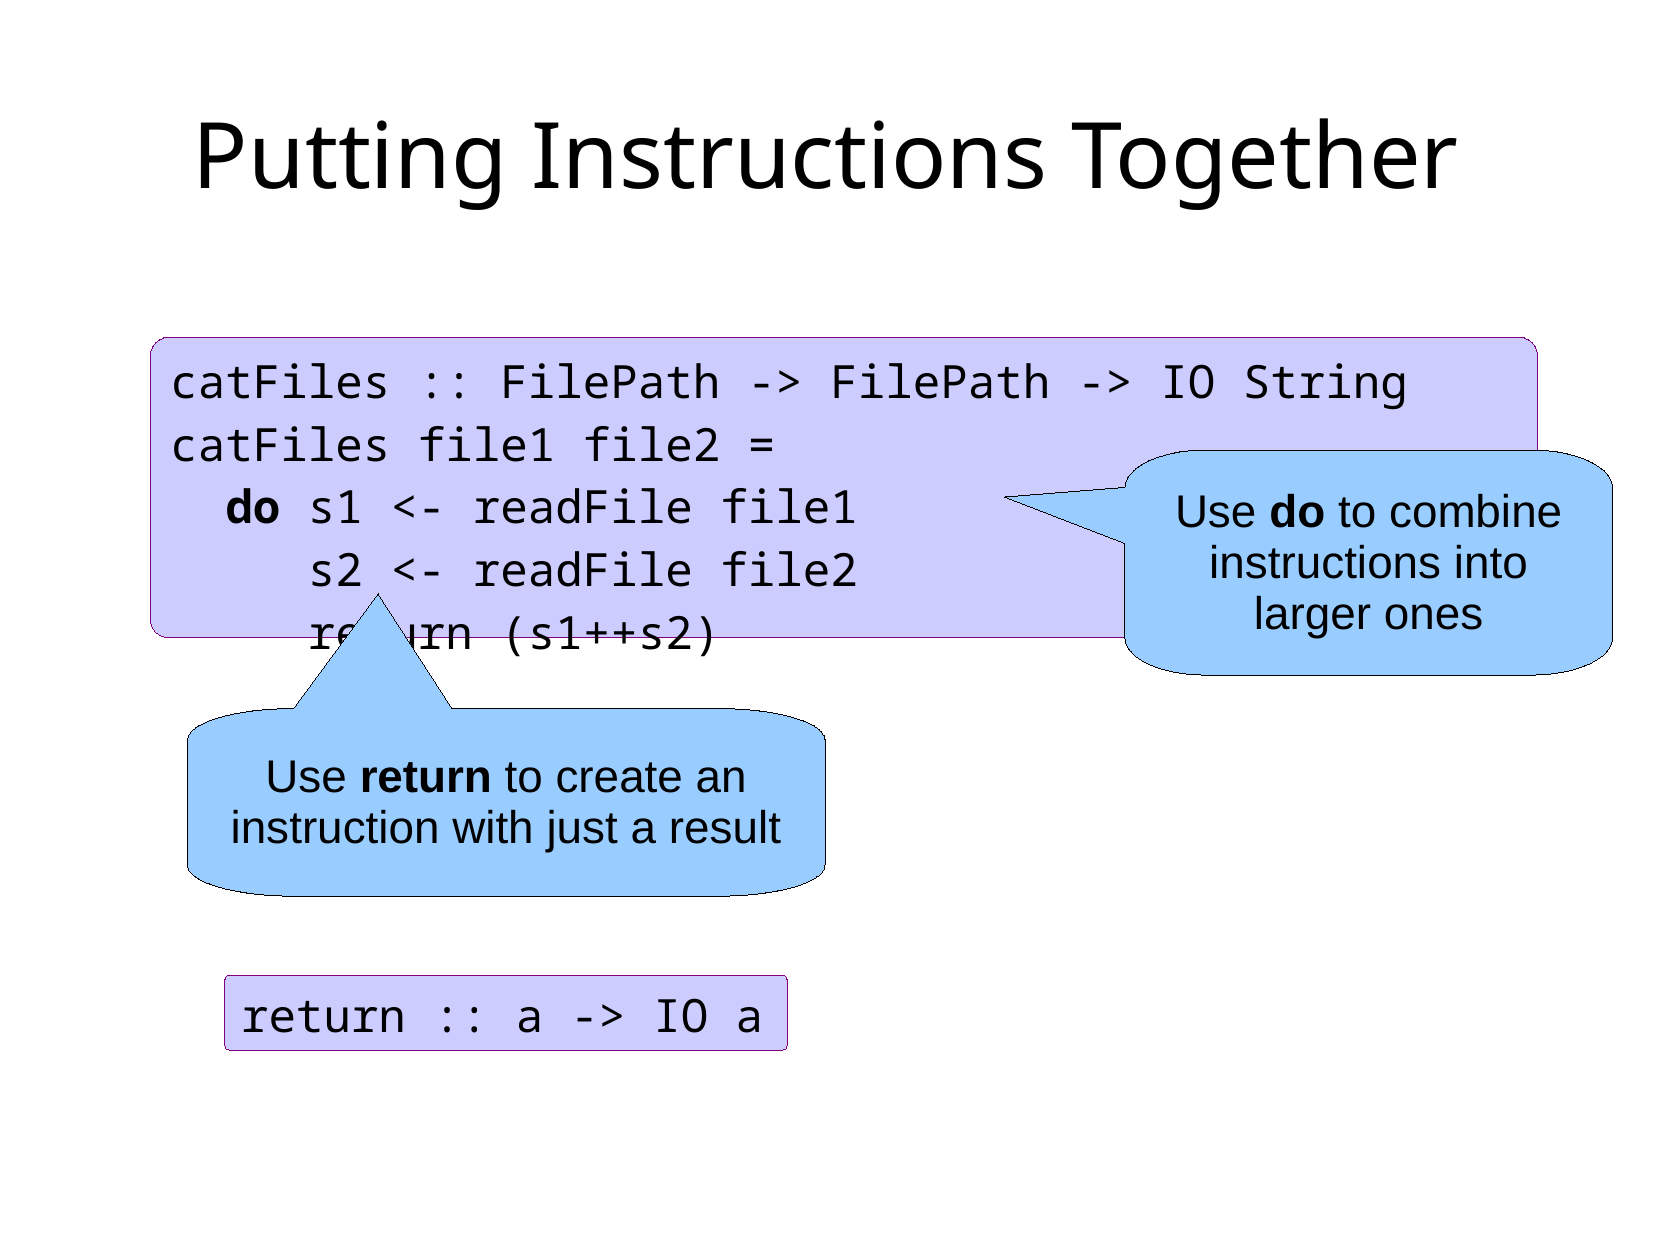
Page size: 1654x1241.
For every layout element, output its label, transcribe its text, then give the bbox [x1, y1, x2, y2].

text_box Use return to create an instruction with just a result [187, 593, 826, 897]
text_box catFiles :: FilePath -> FilePath -> IO String catFiles file1 file2 = do s1 <- readFile file1 s2 <- readFile file2 return (s1++s2) [150, 337, 1538, 638]
text_box Use do to combine instructions into larger ones [1004, 450, 1613, 676]
text_box return :: a -> IO a [224, 975, 788, 1051]
title Putting Instructions Together [82, 56, 1571, 250]
